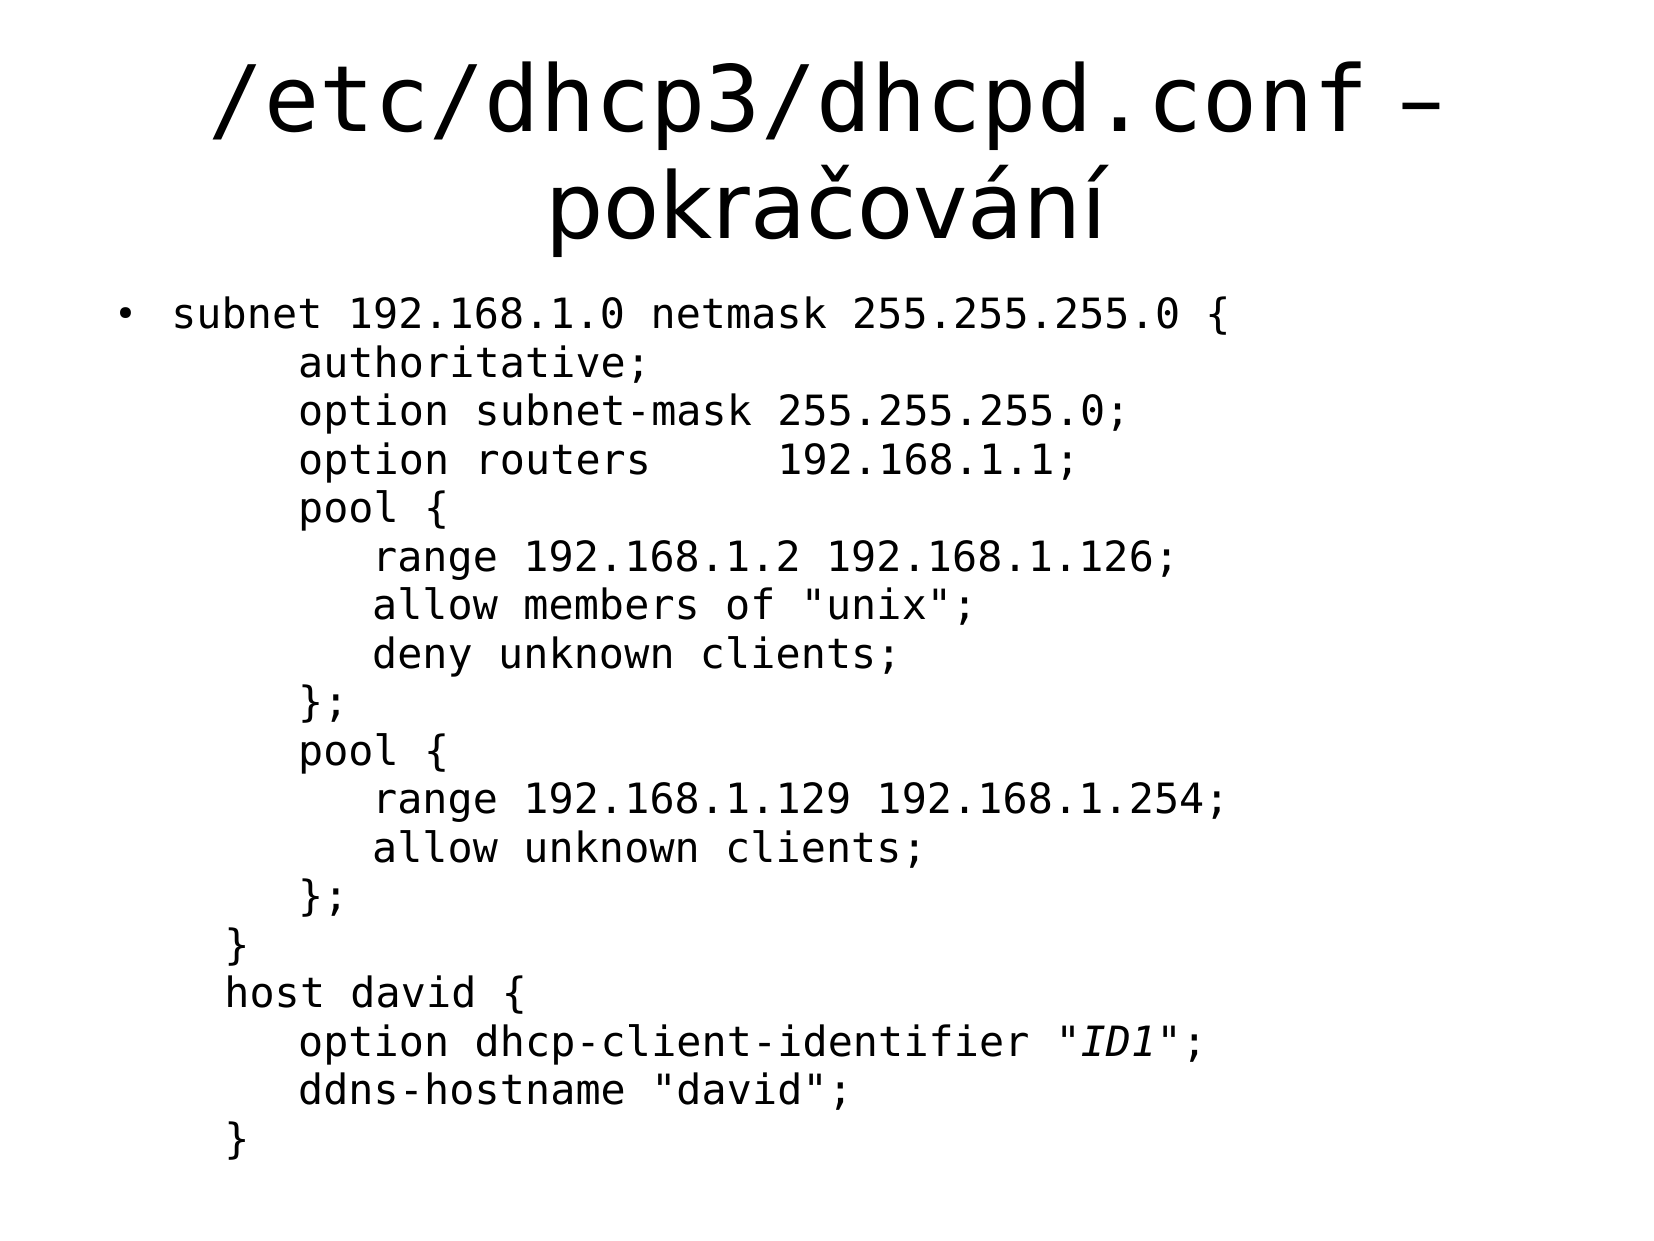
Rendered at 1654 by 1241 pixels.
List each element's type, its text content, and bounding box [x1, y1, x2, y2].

list subnet 192.168.1.0 netmask 255.255.255.0 { authoritative; option subnet-mask 255.255.255.0; option routers 192.168.1.1; pool { range 192.168.1.2 192.168.1.126; allow members of "unix"; deny unknown clients; }; pool { range 192.168.1.129 192.168.1.254; allow unknown clients; }; } host david { option dhcp-client-identifier "ID1"; ddns-hostname "david"; } [82, 290, 1571, 1163]
title /etc/dhcp3/dhcpd.conf – pokračování [82, 45, 1571, 261]
